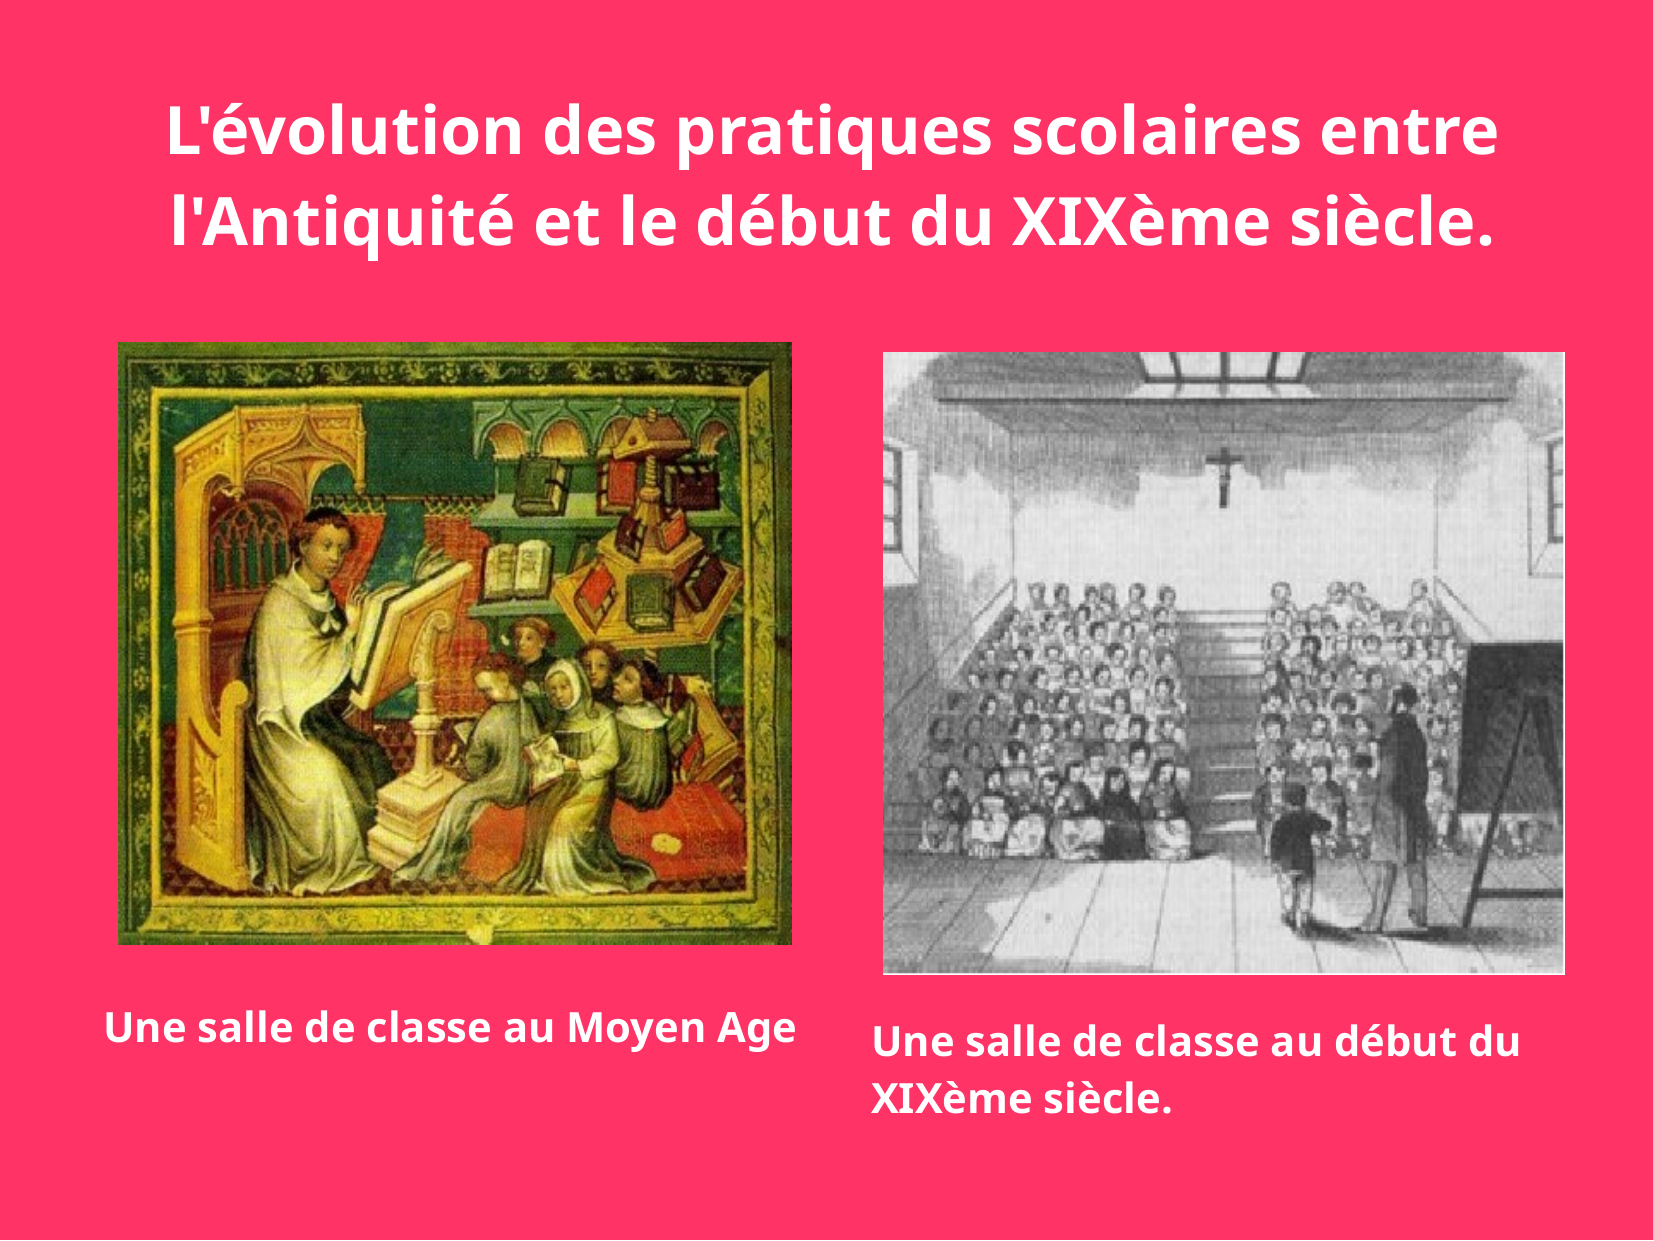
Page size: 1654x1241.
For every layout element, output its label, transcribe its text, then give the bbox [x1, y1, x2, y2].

text_box Une salle de classe au début du XIXème siècle. [856, 1003, 1595, 1136]
picture [118, 342, 792, 945]
title L'évolution des pratiques scolaires entre l'Antiquité et le début du XIXème siècle. [88, 70, 1577, 278]
subtitle [82, 290, 1571, 1109]
text_box Une salle de classe au Moyen Age [88, 990, 827, 1064]
